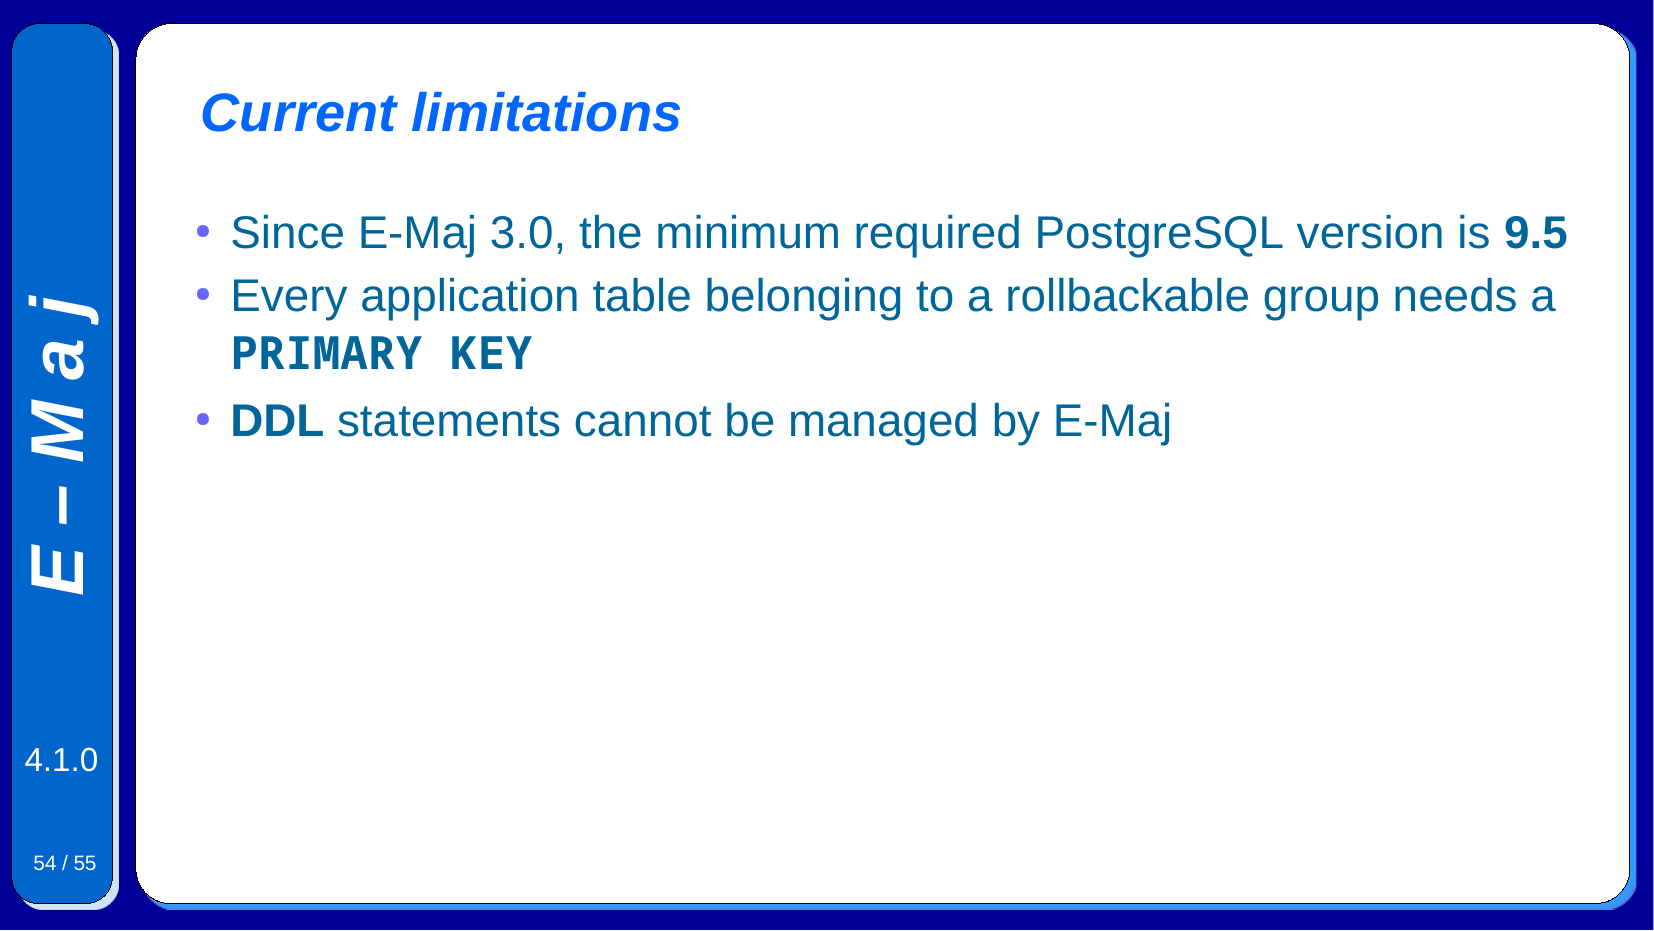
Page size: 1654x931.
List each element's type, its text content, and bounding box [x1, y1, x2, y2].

title Current limitations [200, 34, 1575, 191]
list Since E-Maj 3.0, the minimum required PostgreSQL version is 9.5 Every application table belonging to a rollbackable group needs a PRIMARY KEY DDL statements cannot be managed by E-Maj [177, 206, 1587, 827]
